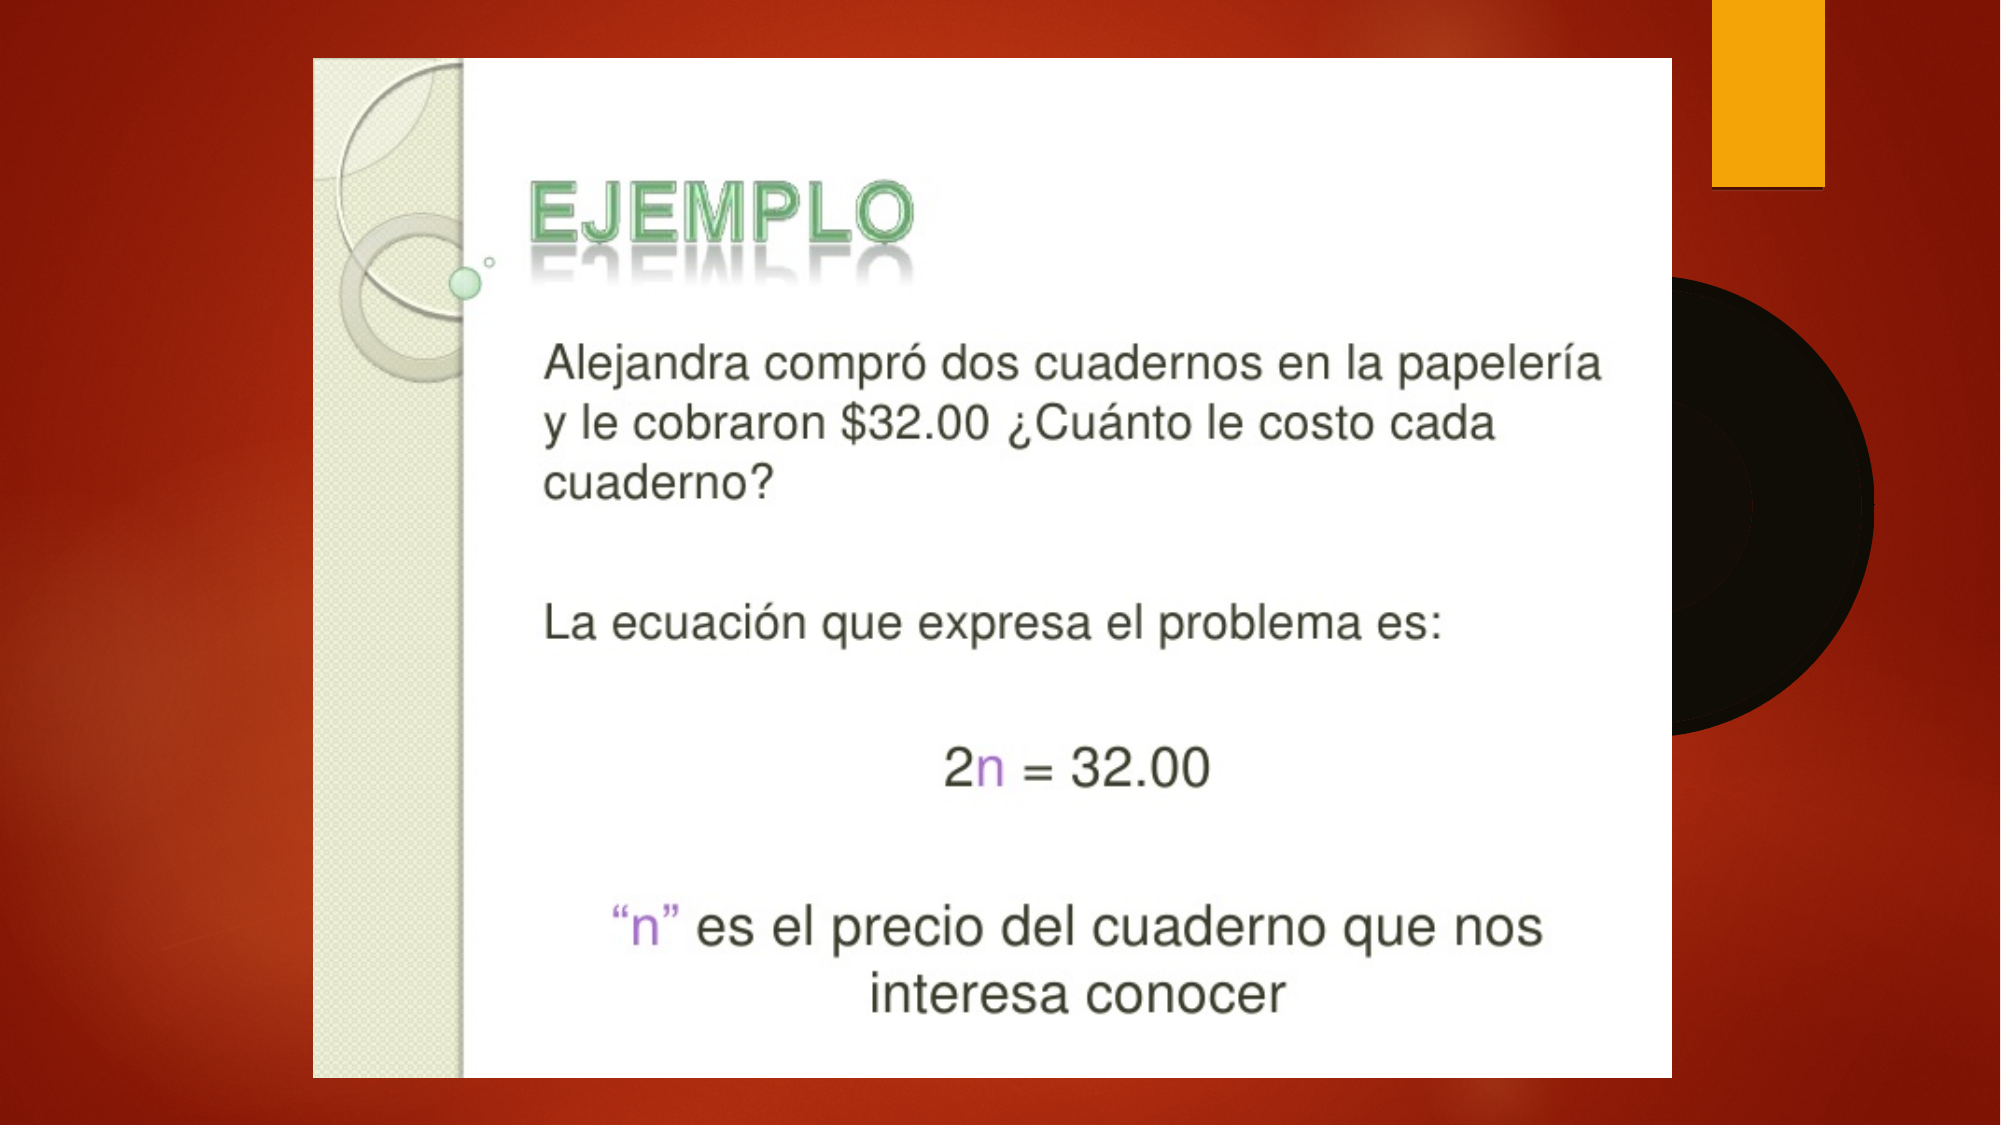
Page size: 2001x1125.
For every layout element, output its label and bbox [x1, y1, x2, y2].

picture [313, 58, 1672, 1078]
